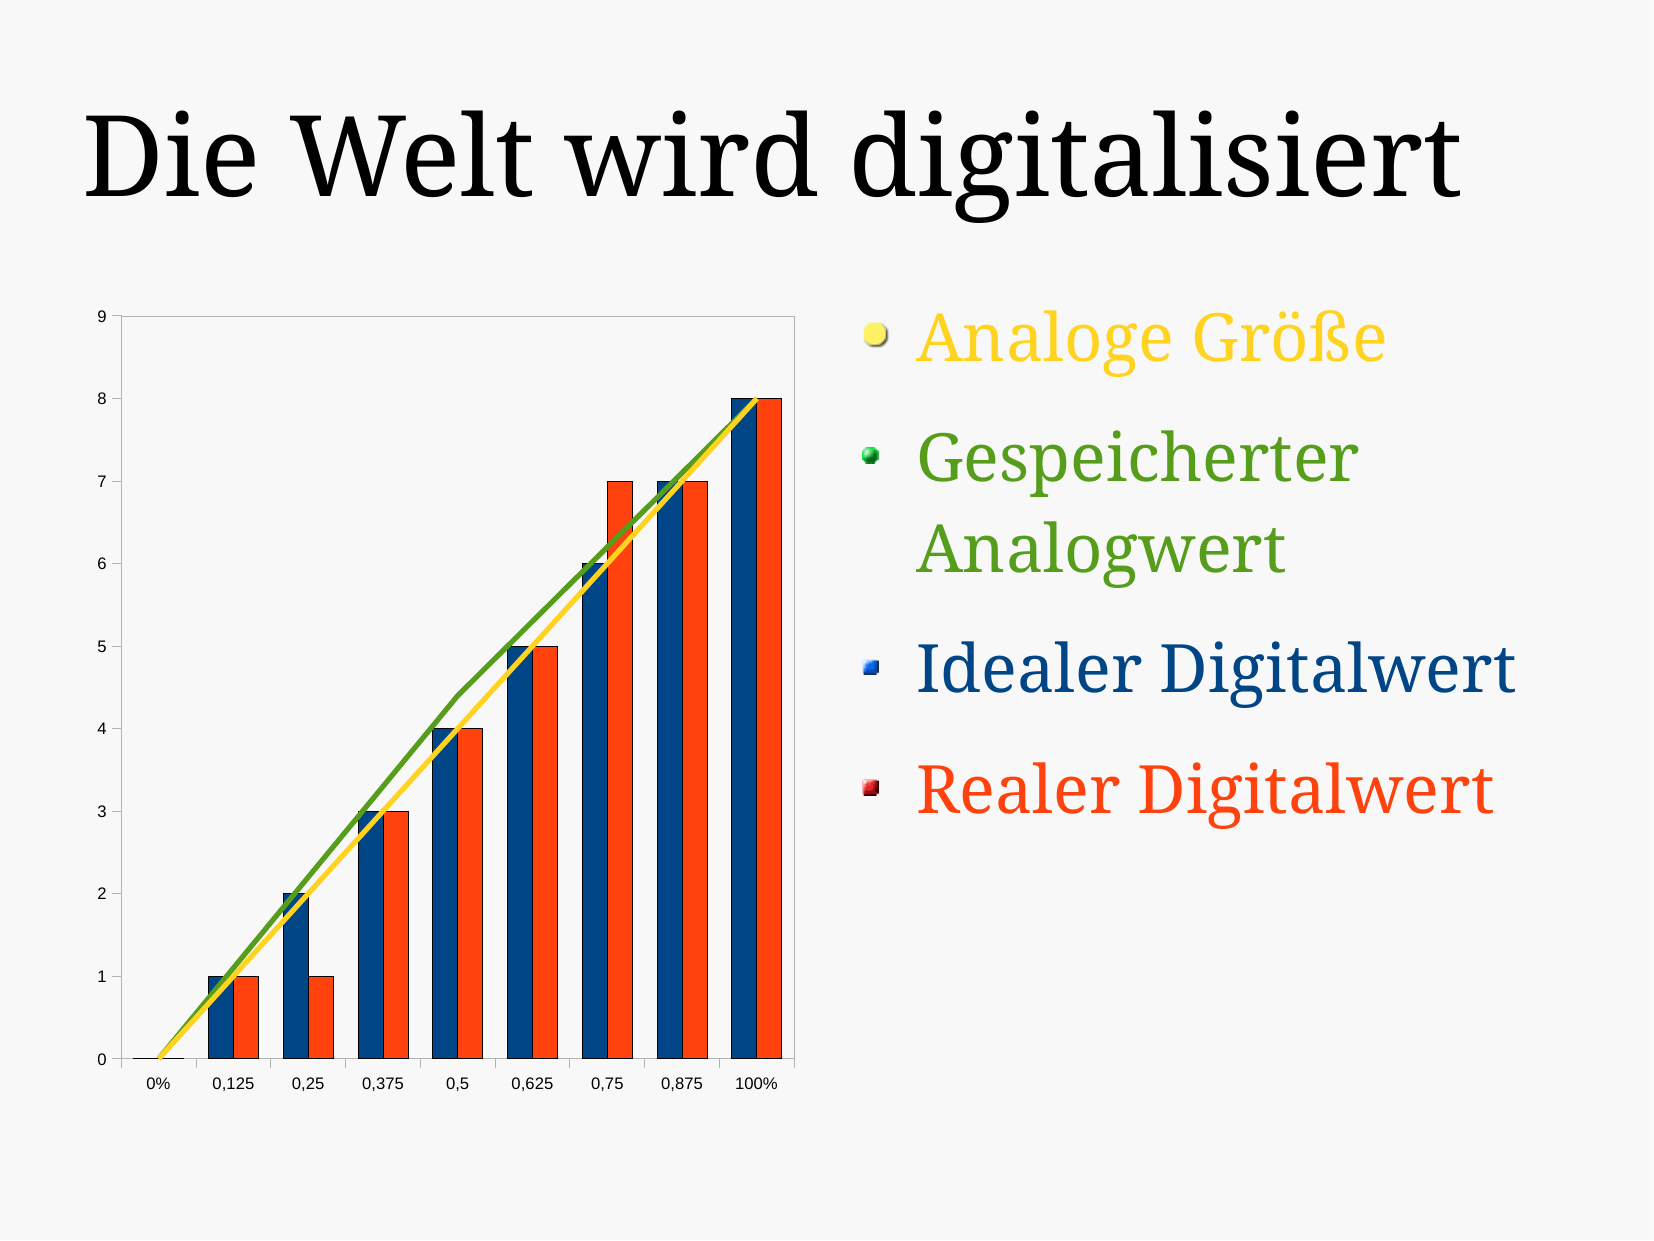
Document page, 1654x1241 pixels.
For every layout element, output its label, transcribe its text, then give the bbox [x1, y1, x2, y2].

chart [82, 290, 809, 1109]
list Analoge Größe Gespeicherter Analogwert Idealer Digitalwert Realer Digitalwert [845, 290, 1572, 1109]
title Die Welt wird digitalisiert [82, 49, 1571, 257]
